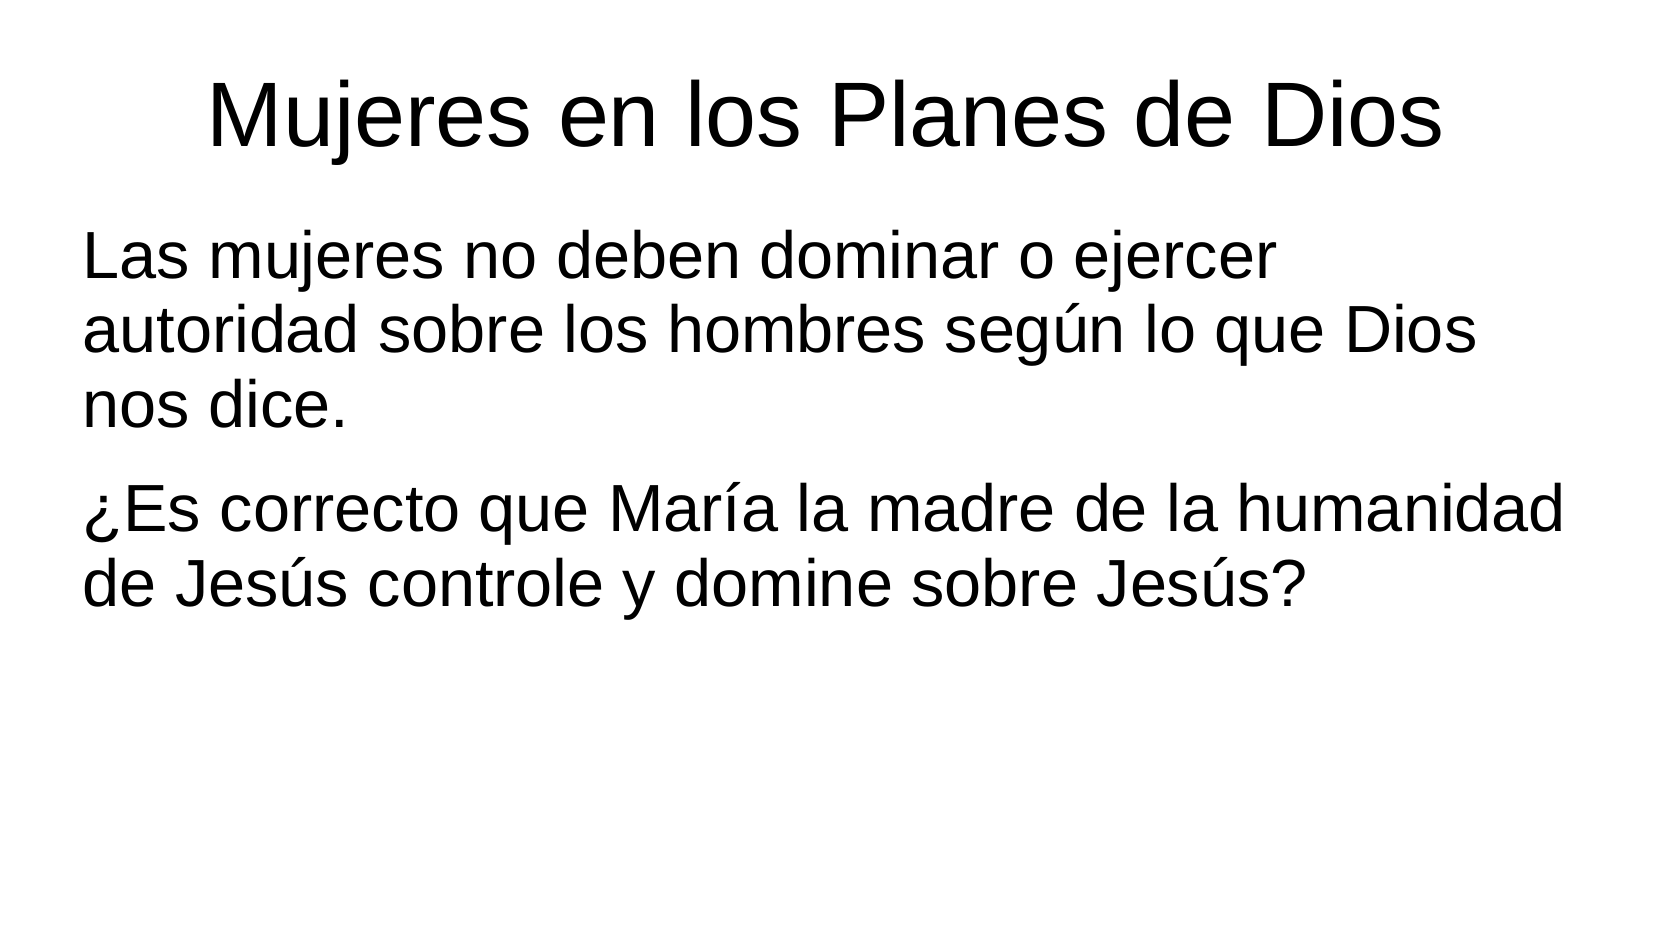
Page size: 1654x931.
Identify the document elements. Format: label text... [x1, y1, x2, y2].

list Las mujeres no deben dominar o ejercer autoridad sobre los hombres según lo que Dios nos dice. ¿Es correcto que María la madre de la humanidad de Jesús controle y domine sobre Jesús? [82, 217, 1571, 758]
title Mujeres en los Planes de Dios [82, 37, 1571, 193]
